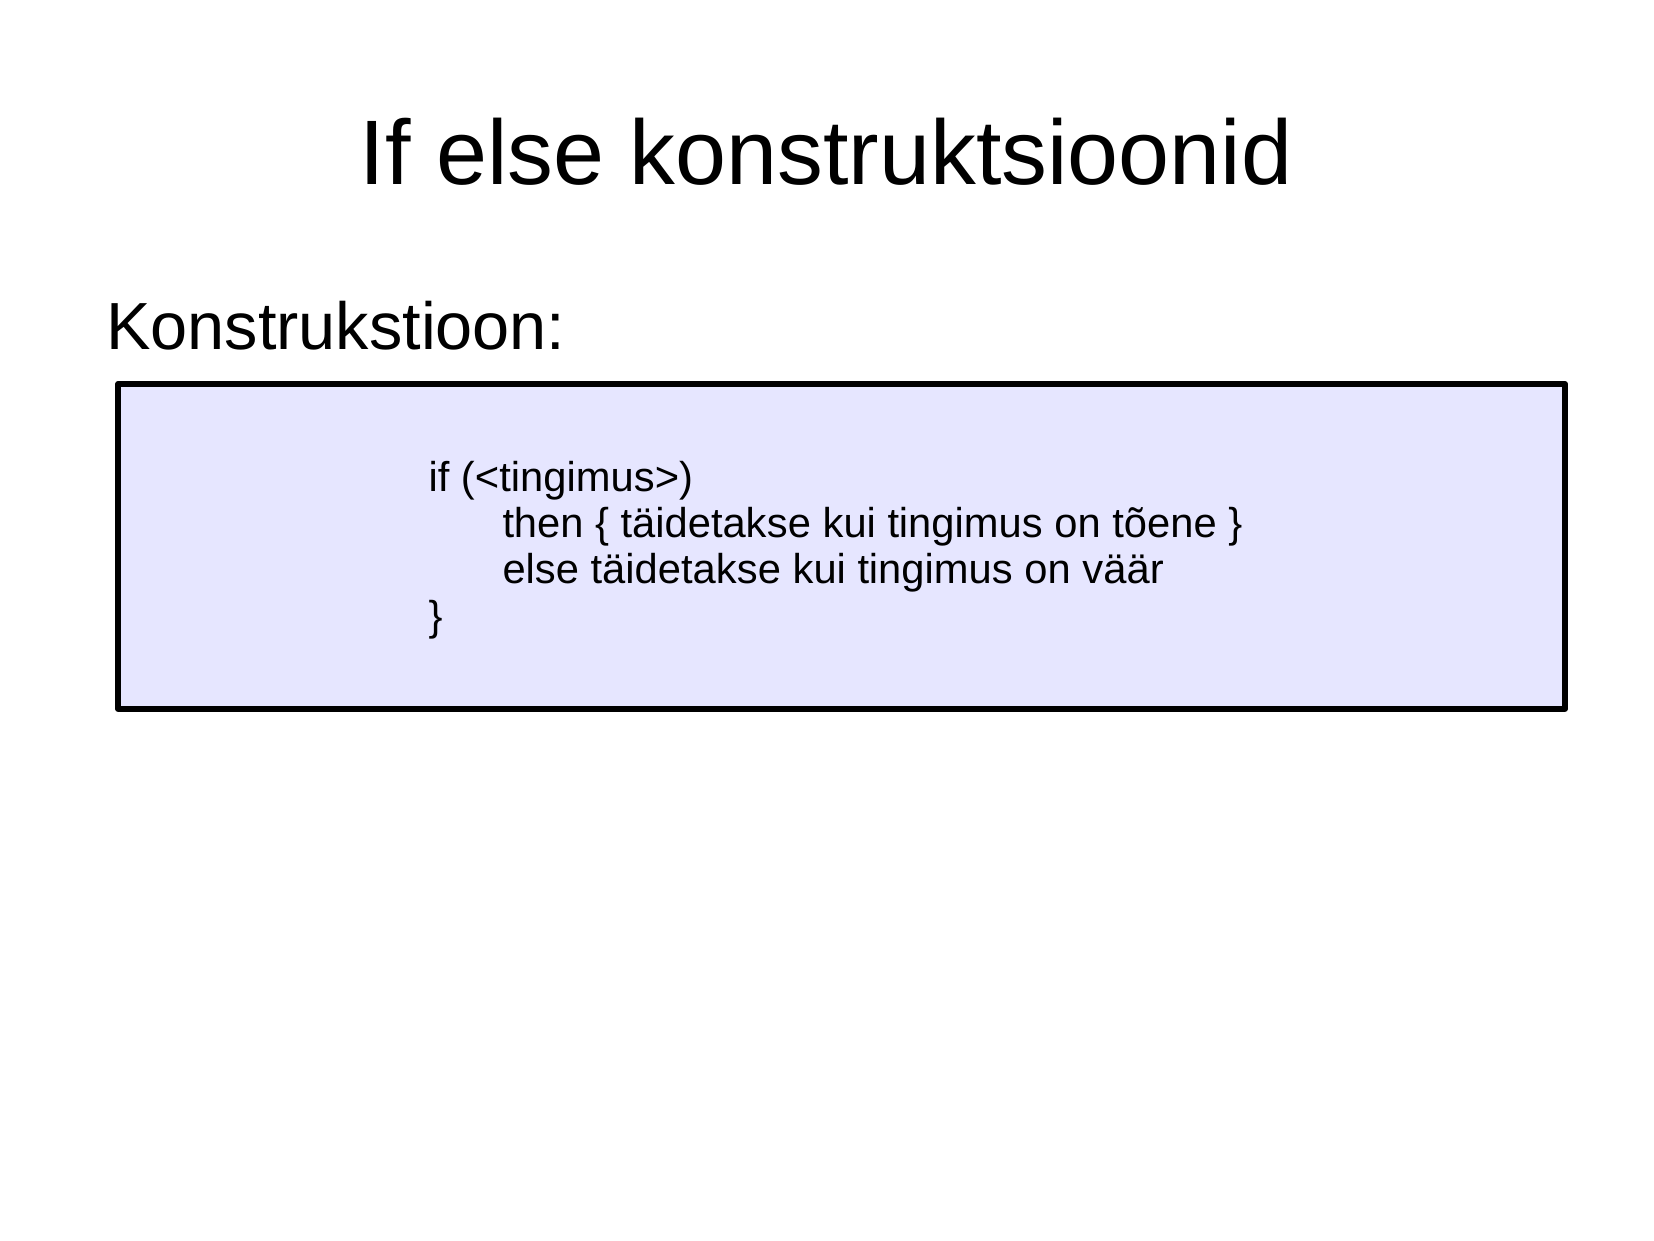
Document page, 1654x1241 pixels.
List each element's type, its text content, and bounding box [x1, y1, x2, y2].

title If else konstruktsioonid [82, 56, 1571, 250]
list Konstrukstioon: [88, 288, 1577, 384]
text_box if (<tingimus>) then { täidetakse kui tingimus on tõene } else täidetakse kui tingimus on väär } [118, 383, 1565, 709]
